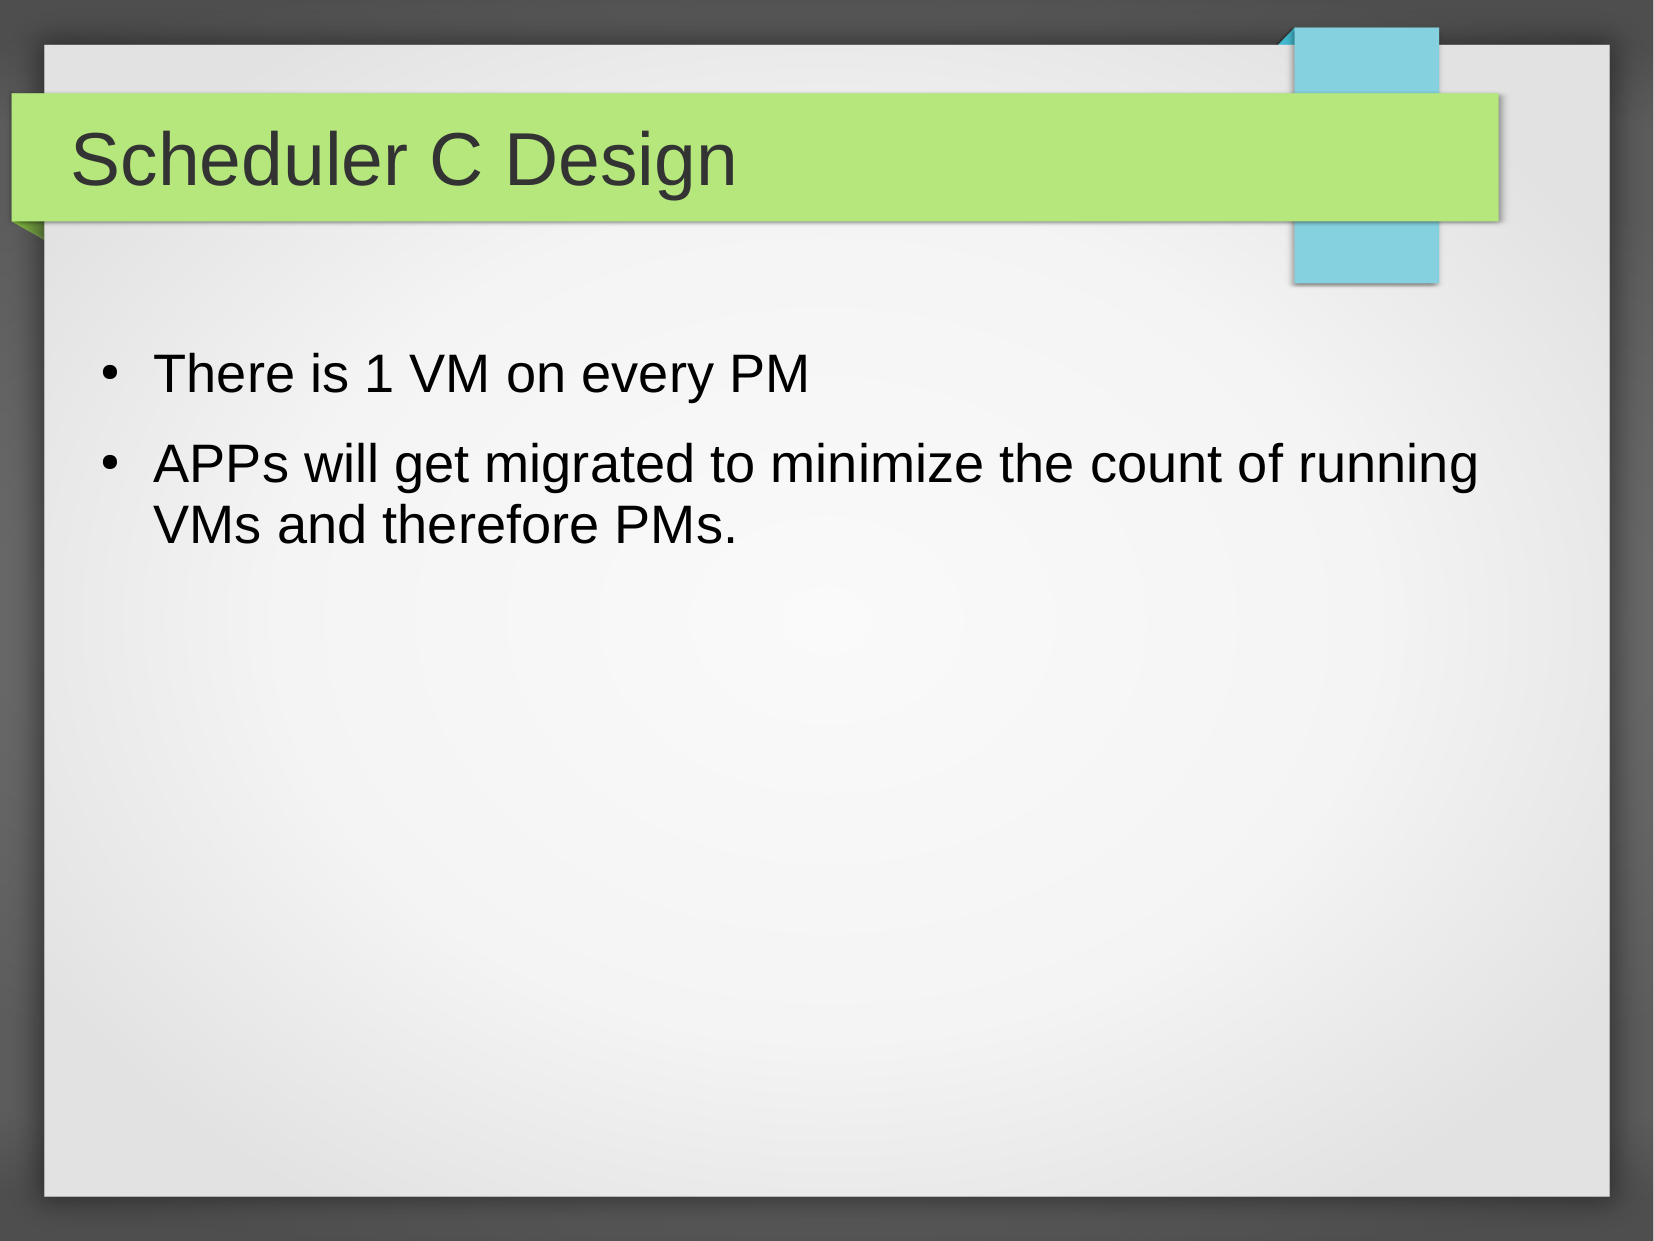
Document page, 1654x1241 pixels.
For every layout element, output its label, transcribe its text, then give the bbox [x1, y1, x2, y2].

list There is 1 VM on every PM APPs will get migrated to minimize the count of running VMs and therefore PMs. [82, 343, 1538, 1063]
picture [0, 0, 1654, 1241]
title Scheduler C Design [70, 106, 1229, 213]
